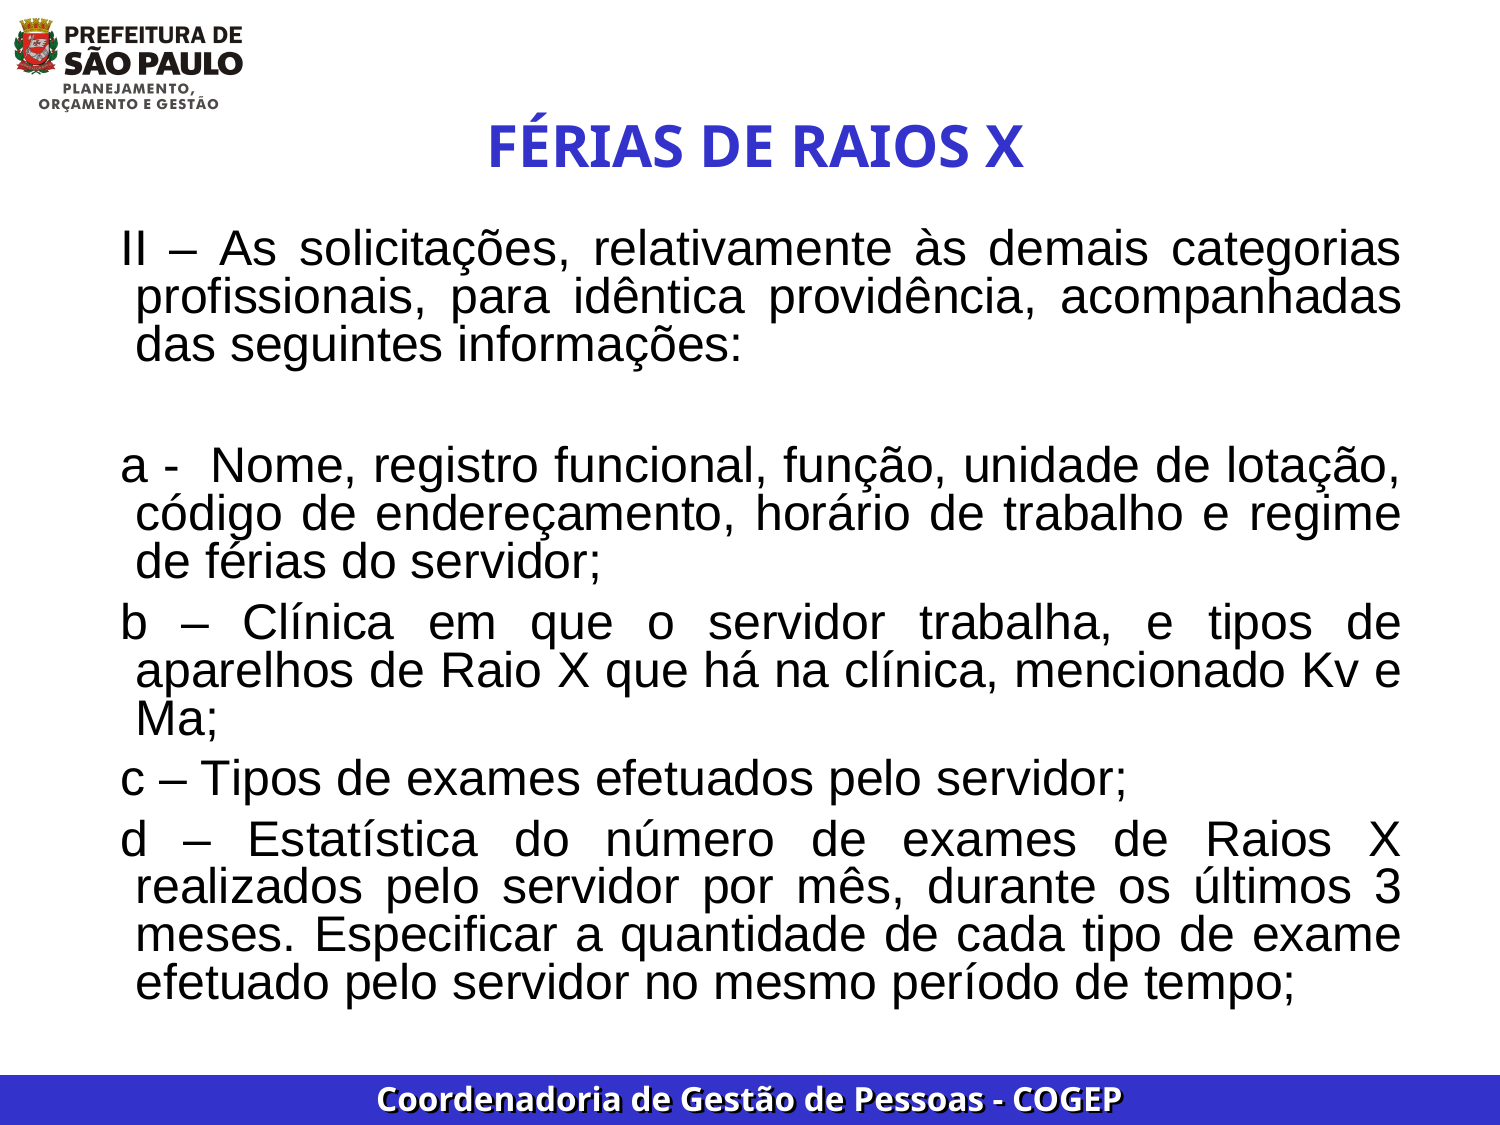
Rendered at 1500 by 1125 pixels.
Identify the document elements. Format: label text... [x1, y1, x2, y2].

subtitle II – As solicitações, relativamente às demais categorias profissionais, para idêntica providência, acompanhadas das seguintes informações: a - Nome, registro funcional, função, unidade de lotação, código de endereçamento, horário de trabalho e regime de férias do servidor; b – Clínica em que o servidor trabalha, e tipos de aparelhos de Raio X que há na clínica, mencionado Kv e Ma; c – Tipos de exames efetuados pelo servidor; d – Estatística do número de exames de Raios X realizados pelo servidor por mês, durante os últimos 3 meses. Especificar a quantidade de cada tipo de exame efetuado pelo servidor no mesmo período de tempo; [29, 220, 1436, 1014]
title FÉRIAS DE RAIOS X [100, 101, 1412, 187]
